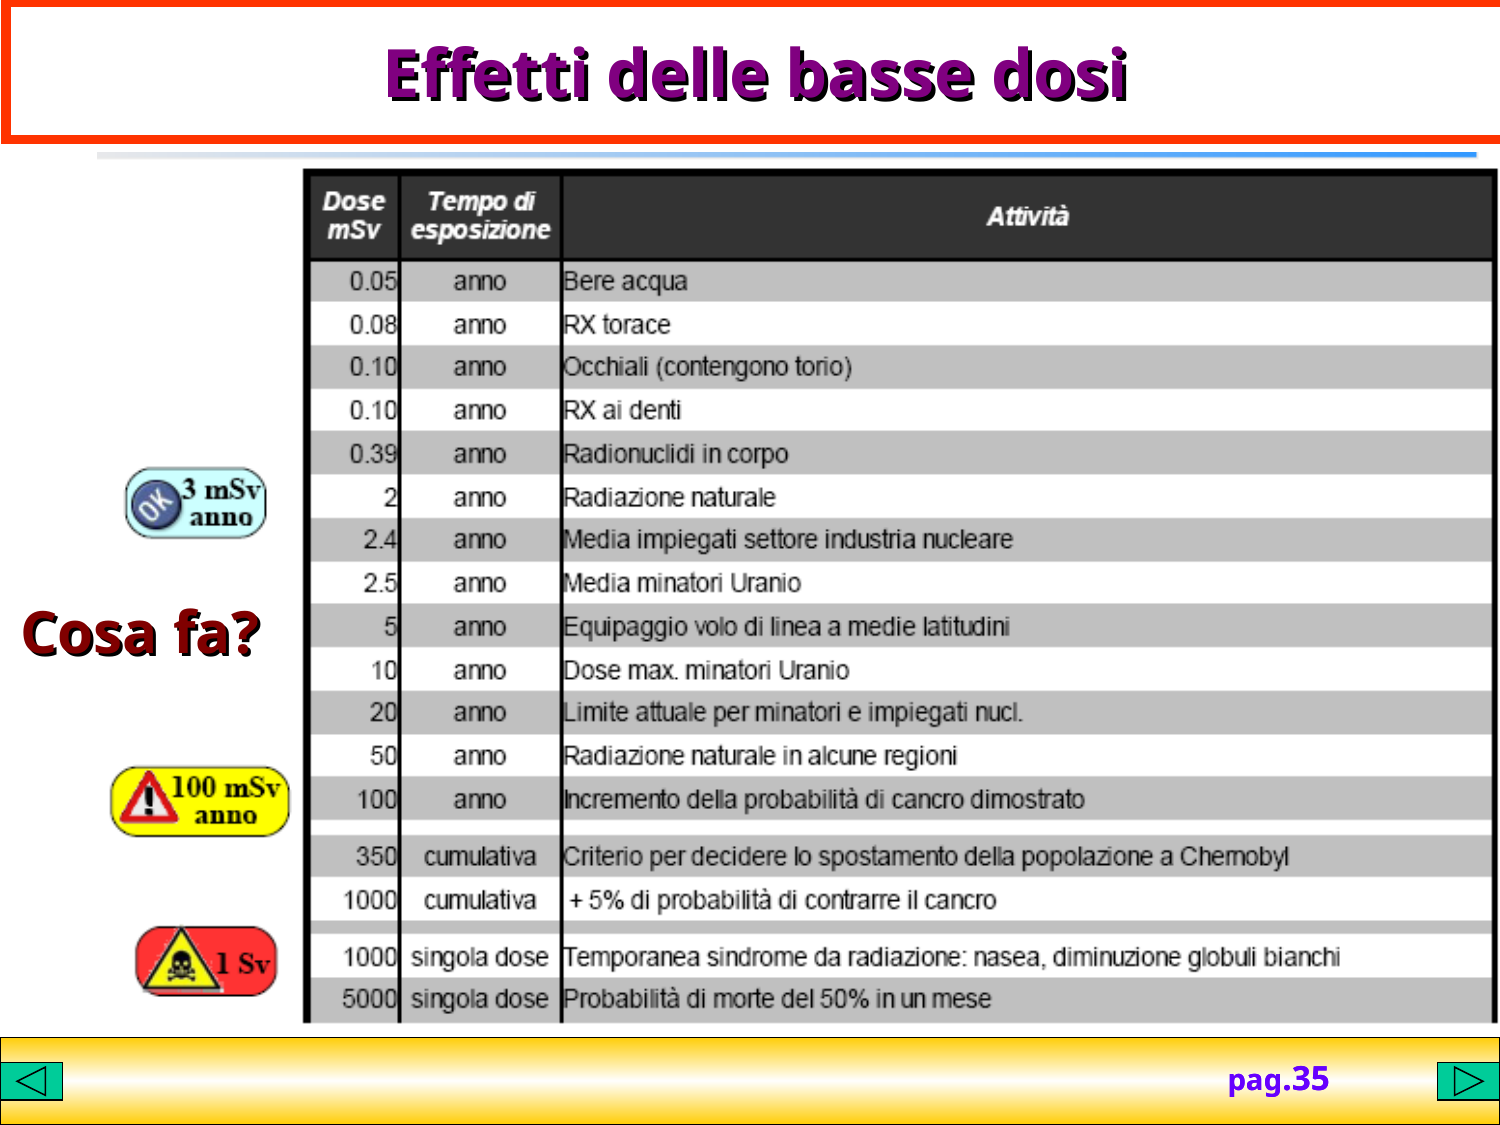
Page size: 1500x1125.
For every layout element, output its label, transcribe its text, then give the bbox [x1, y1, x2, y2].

text_box Cosa fa? [5, 587, 284, 673]
text_box pag.<number> [1212, 1049, 1413, 1125]
picture [97, 152, 1500, 1033]
title Effetti delle basse dosi [5, 2, 1500, 140]
